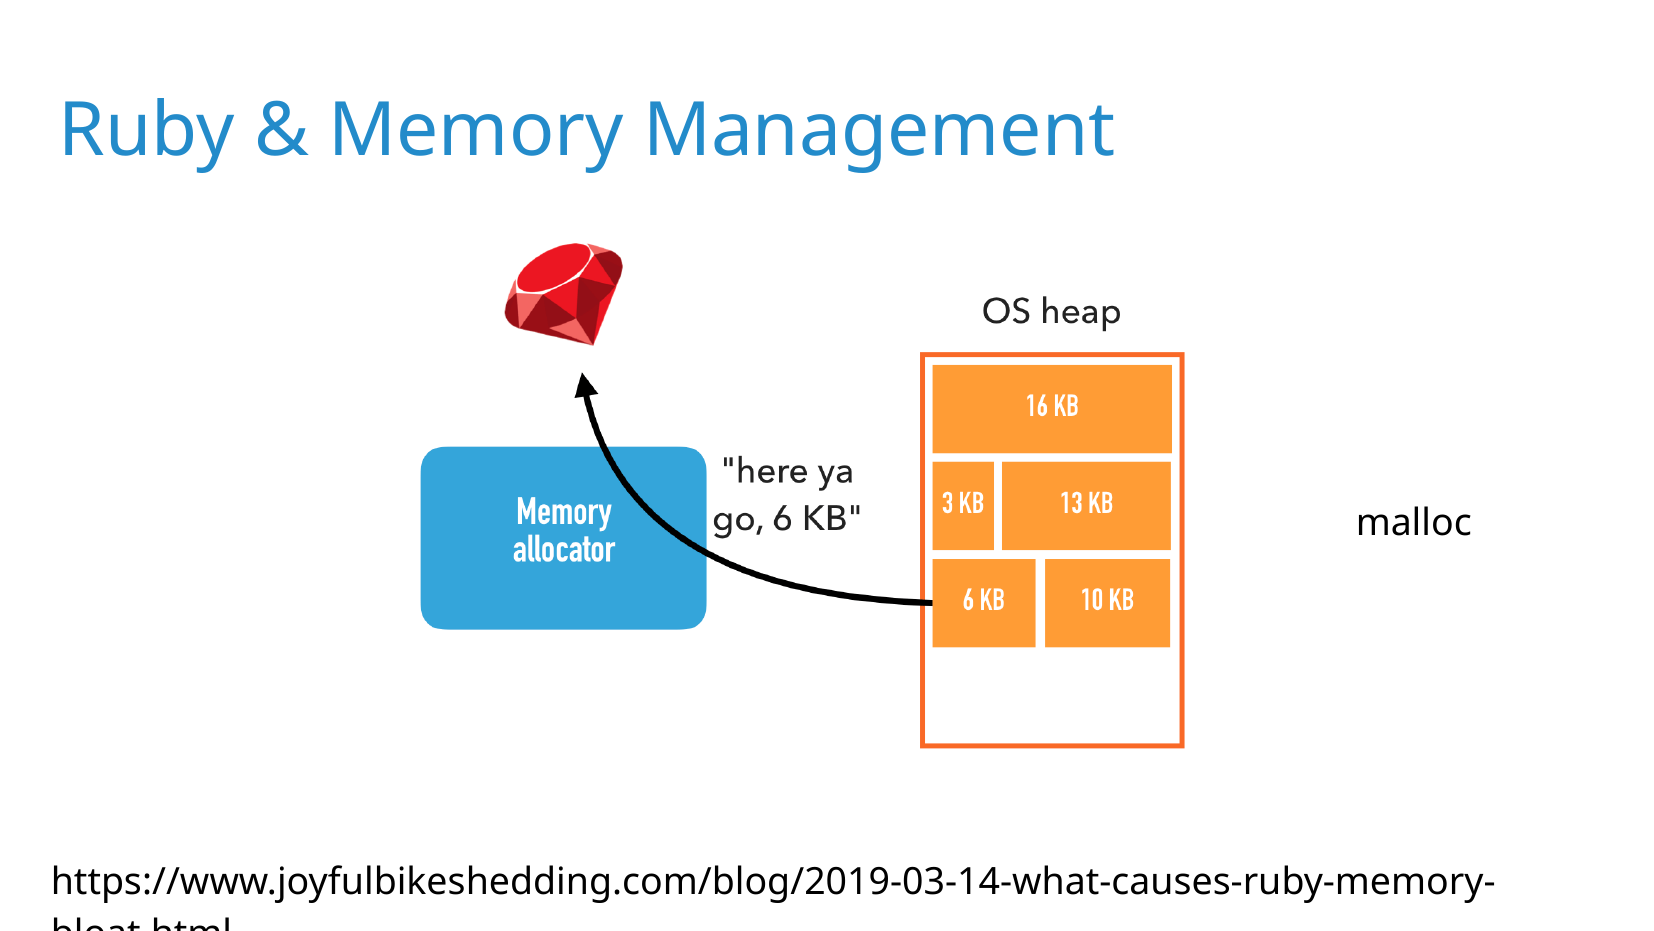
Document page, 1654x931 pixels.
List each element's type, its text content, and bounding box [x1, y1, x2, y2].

picture [399, 224, 1201, 768]
title Ruby & Memory Management [59, 59, 1595, 178]
text_box malloc [1350, 495, 1621, 541]
text_box https://www.joyfulbikeshedding.com/blog/2019-03-14-what-causes-ruby-memory-bloat.html [45, 855, 1592, 900]
